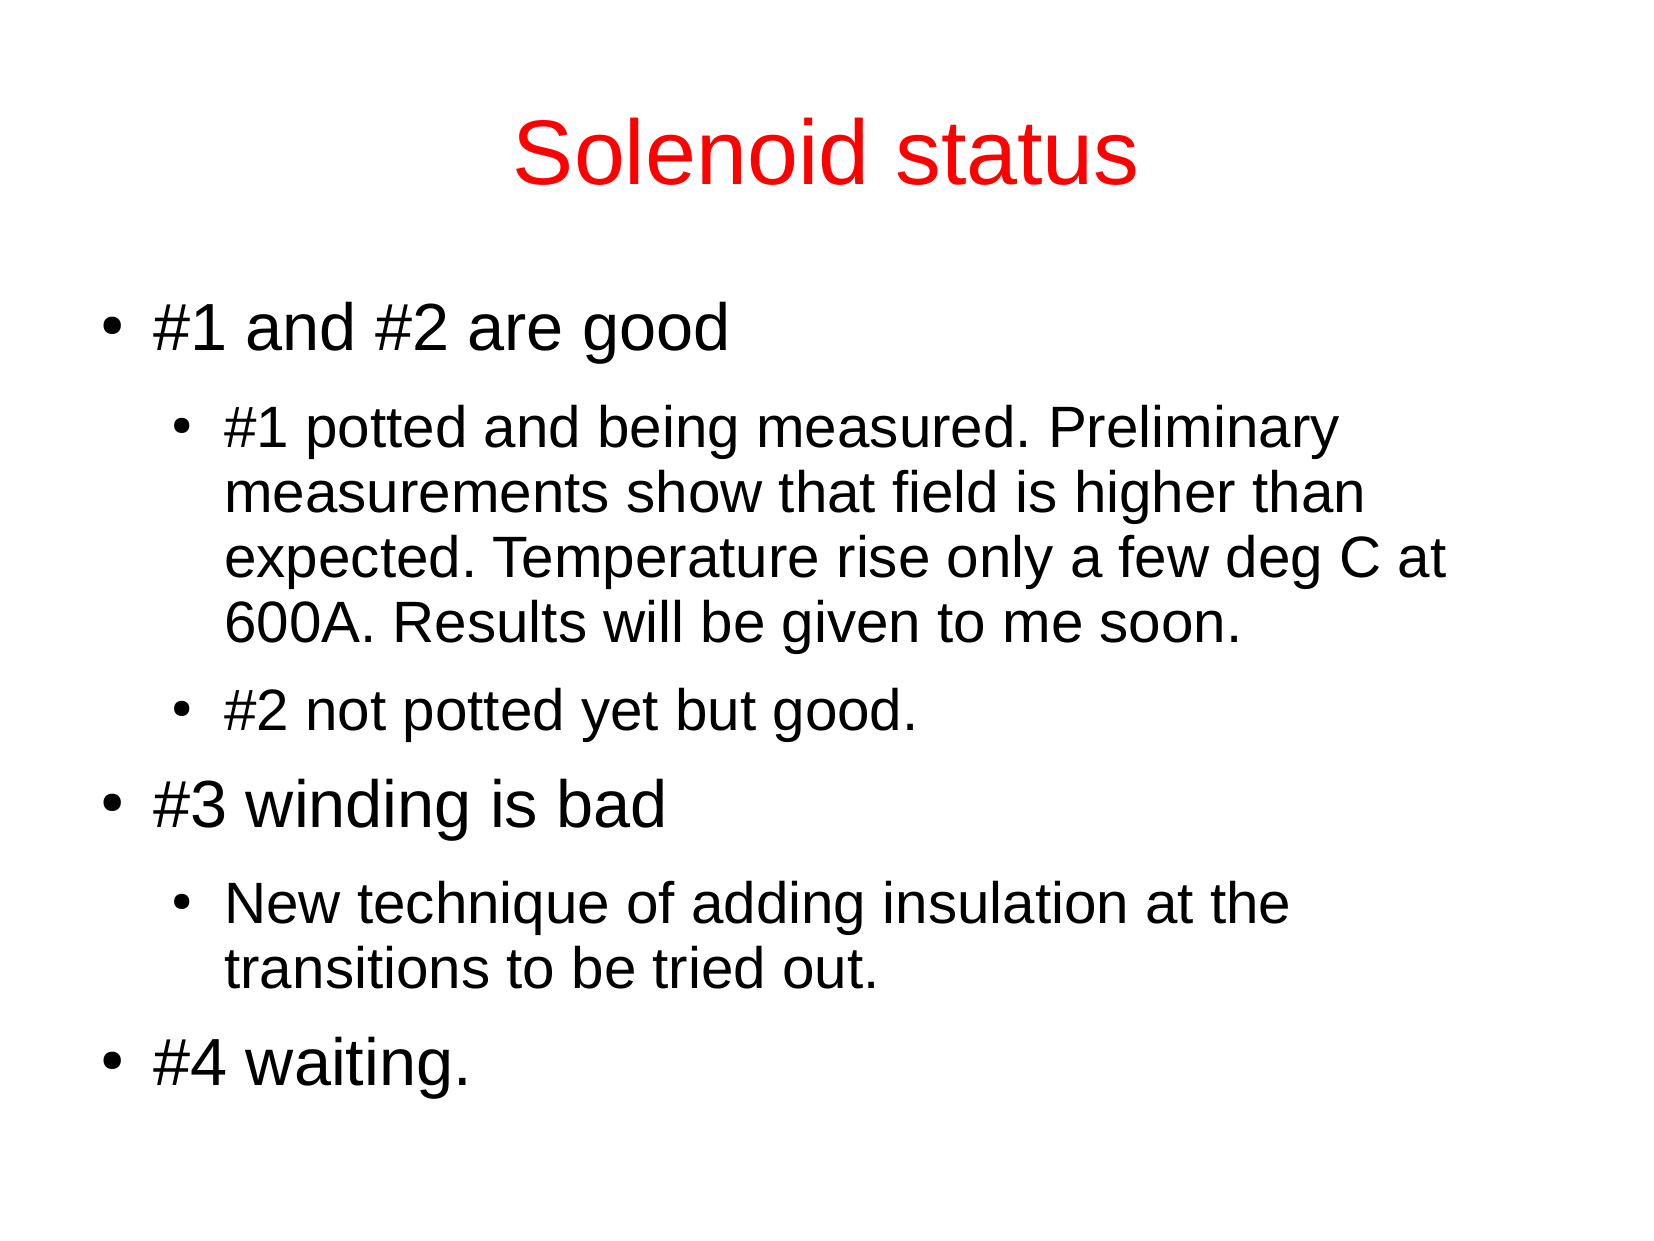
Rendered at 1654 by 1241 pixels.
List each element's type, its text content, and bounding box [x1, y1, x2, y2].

title Solenoid status [82, 49, 1571, 257]
list #1 and #2 are good #1 potted and being measured. Preliminary measurements show that field is higher than expected. Temperature rise only a few deg C at 600A. Results will be given to me soon. #2 not potted yet but good. #3 winding is bad New technique of adding insulation at the transitions to be tried out. #4 waiting. [82, 290, 1571, 1109]
